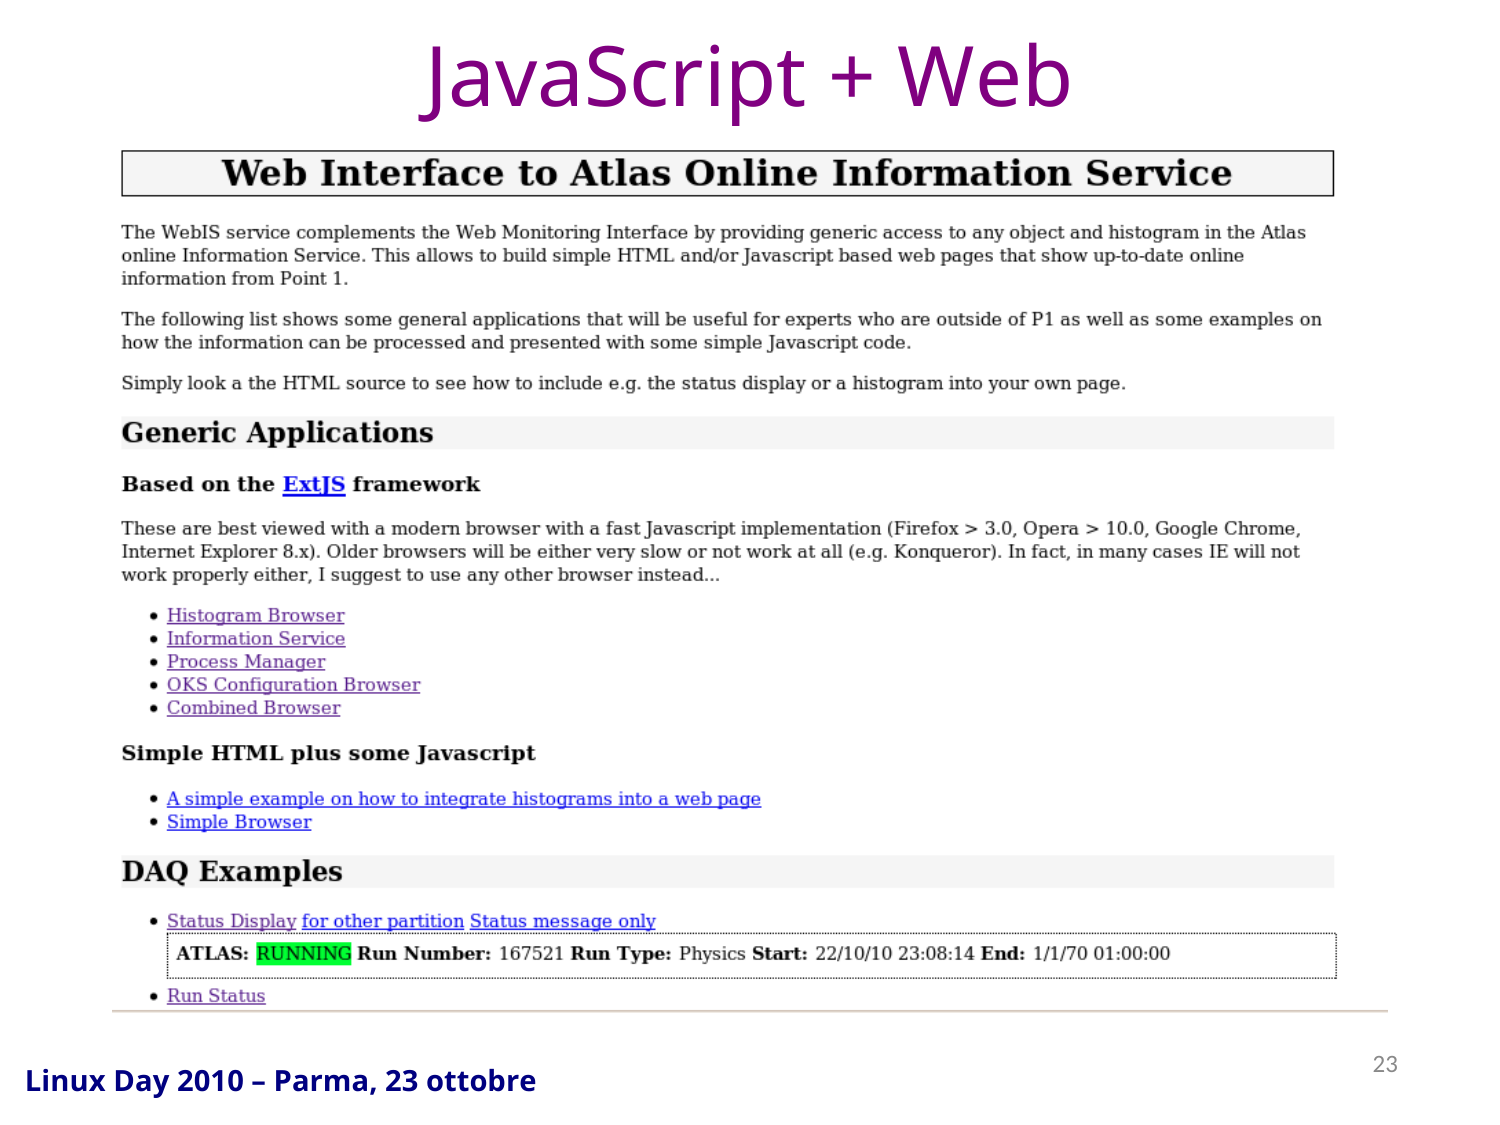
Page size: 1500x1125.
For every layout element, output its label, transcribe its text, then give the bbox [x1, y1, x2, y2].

picture [112, 145, 1388, 1013]
text_box JavaScript + Web [41, 0, 1459, 132]
